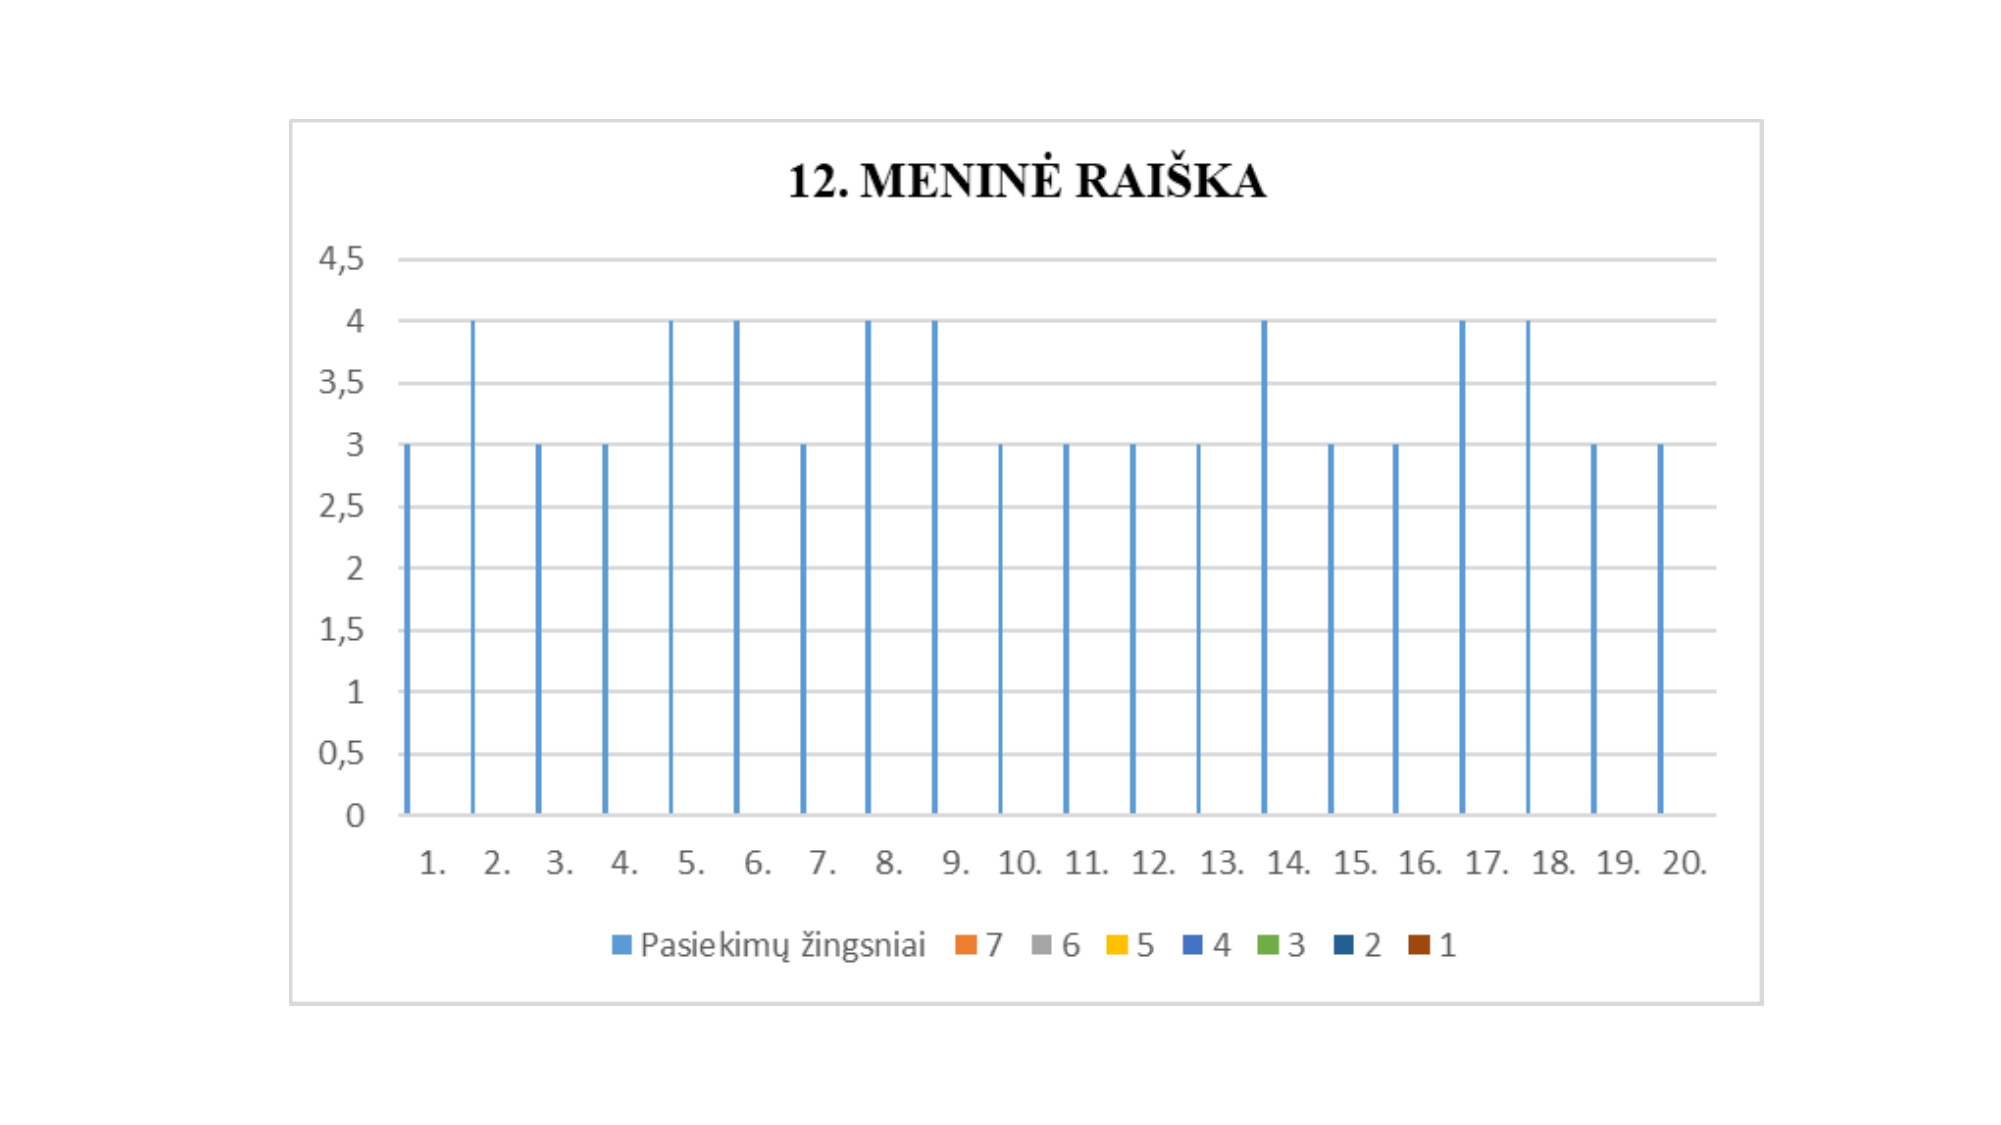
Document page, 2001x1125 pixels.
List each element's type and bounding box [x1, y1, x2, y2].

picture [289, 119, 1764, 1006]
